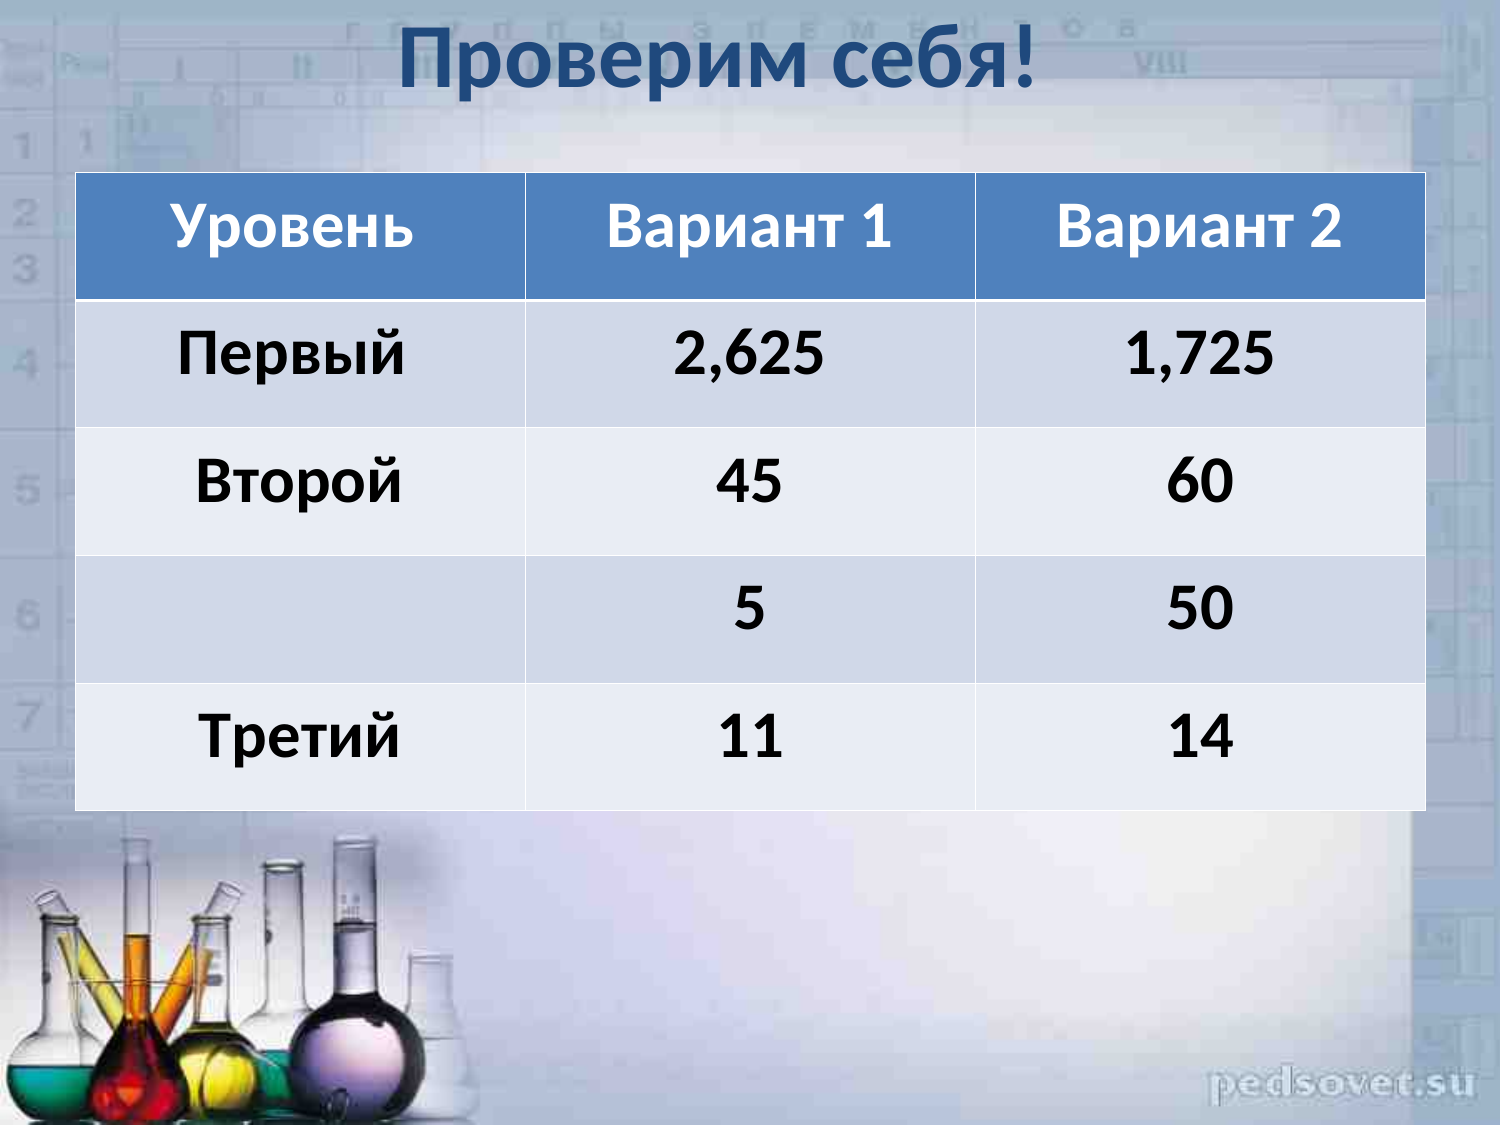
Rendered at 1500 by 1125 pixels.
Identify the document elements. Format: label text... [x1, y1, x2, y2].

table_cell 45 [526, 428, 975, 555]
table_cell 11 [526, 684, 975, 810]
table_header Вариант 1 [526, 173, 975, 299]
picture [0, 0, 1500, 1125]
table_header Уровень [76, 173, 525, 299]
table_cell 1,725 [976, 302, 1425, 427]
table_header Вариант 2 [976, 173, 1425, 299]
table_cell 5 [526, 556, 975, 683]
table_cell [76, 556, 525, 683]
table_cell 60 [976, 428, 1425, 555]
table_cell 14 [976, 684, 1425, 810]
table_cell Первый [76, 302, 525, 427]
title Проверим себя! [64, 0, 1415, 102]
table_cell Третий [76, 684, 525, 810]
table_cell Второй [76, 428, 525, 555]
table_cell 50 [976, 556, 1425, 683]
table_cell 2,625 [526, 302, 975, 427]
